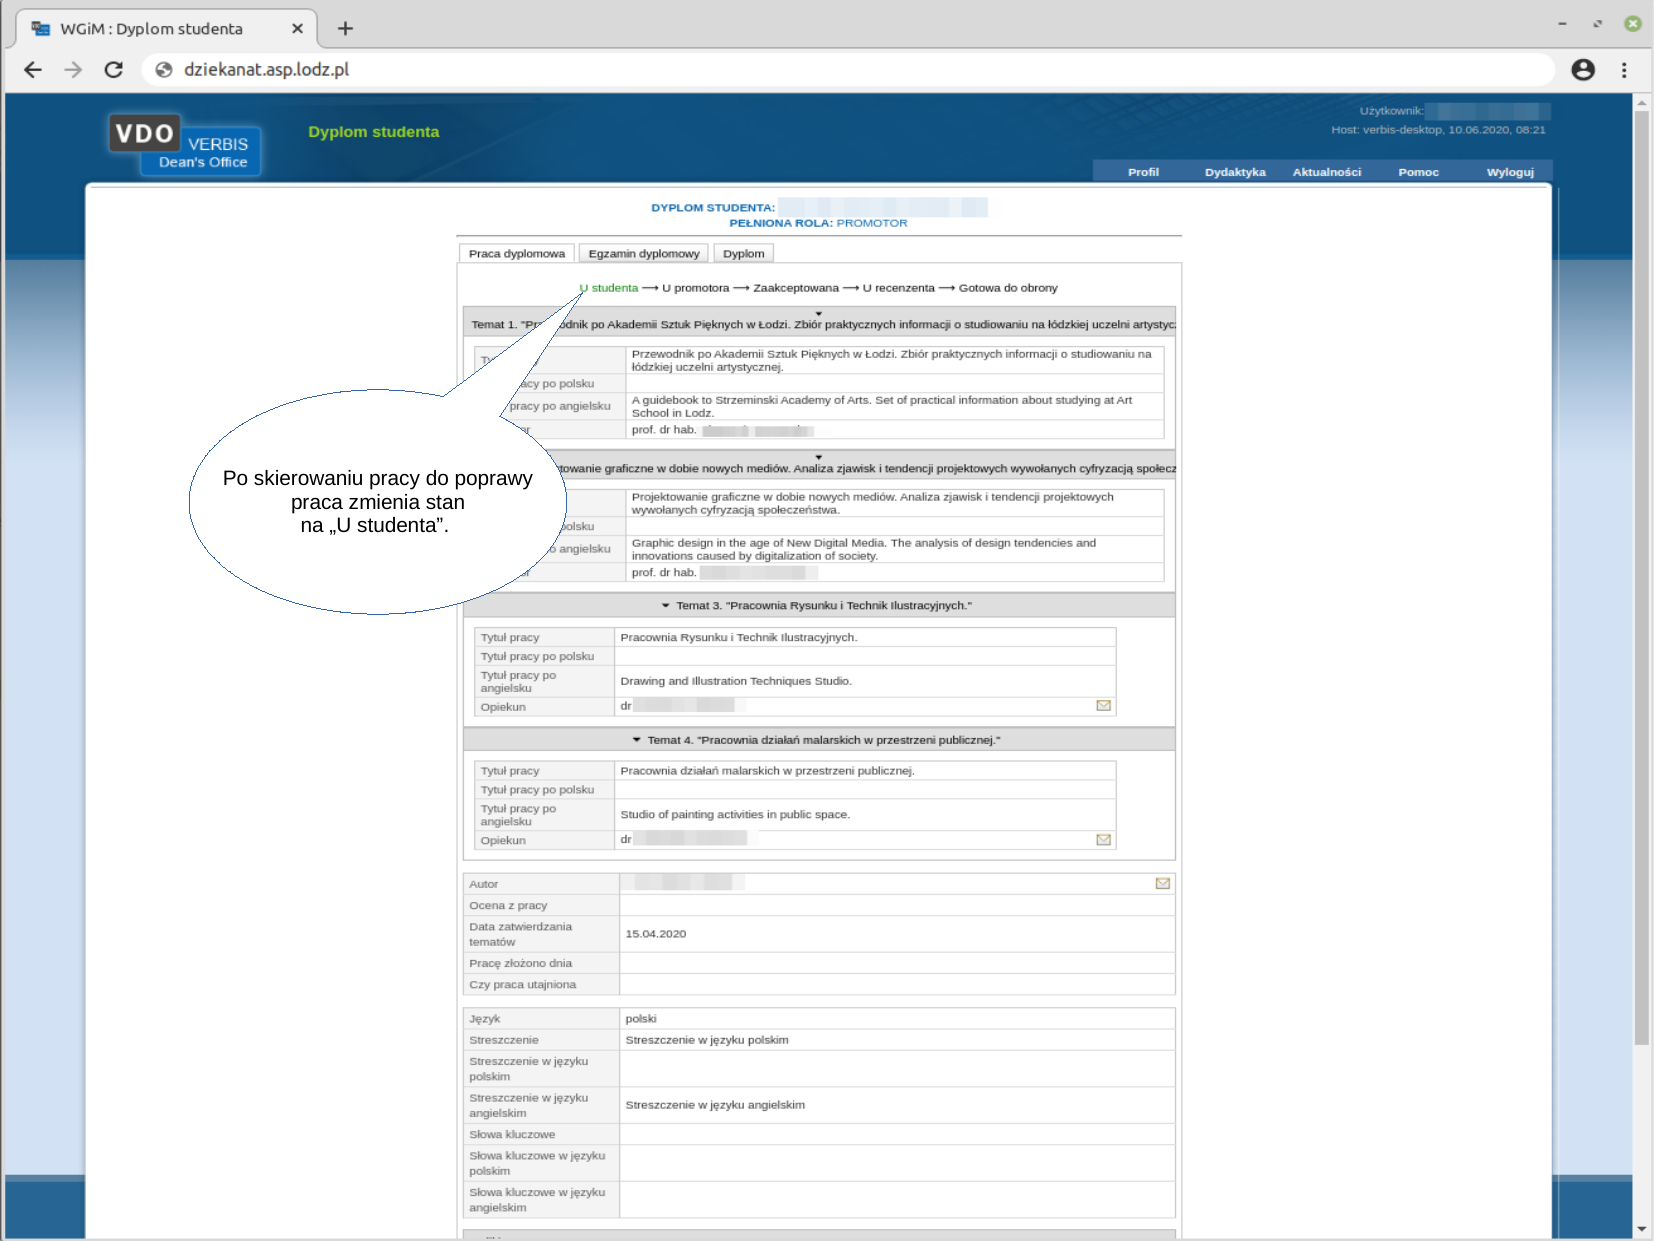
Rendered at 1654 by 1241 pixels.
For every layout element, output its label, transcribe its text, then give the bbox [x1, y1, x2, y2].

picture [0, 0, 1654, 1241]
text_box Po skierowaniu pracy do poprawy praca zmienia stan na „U studenta”. [189, 292, 583, 615]
